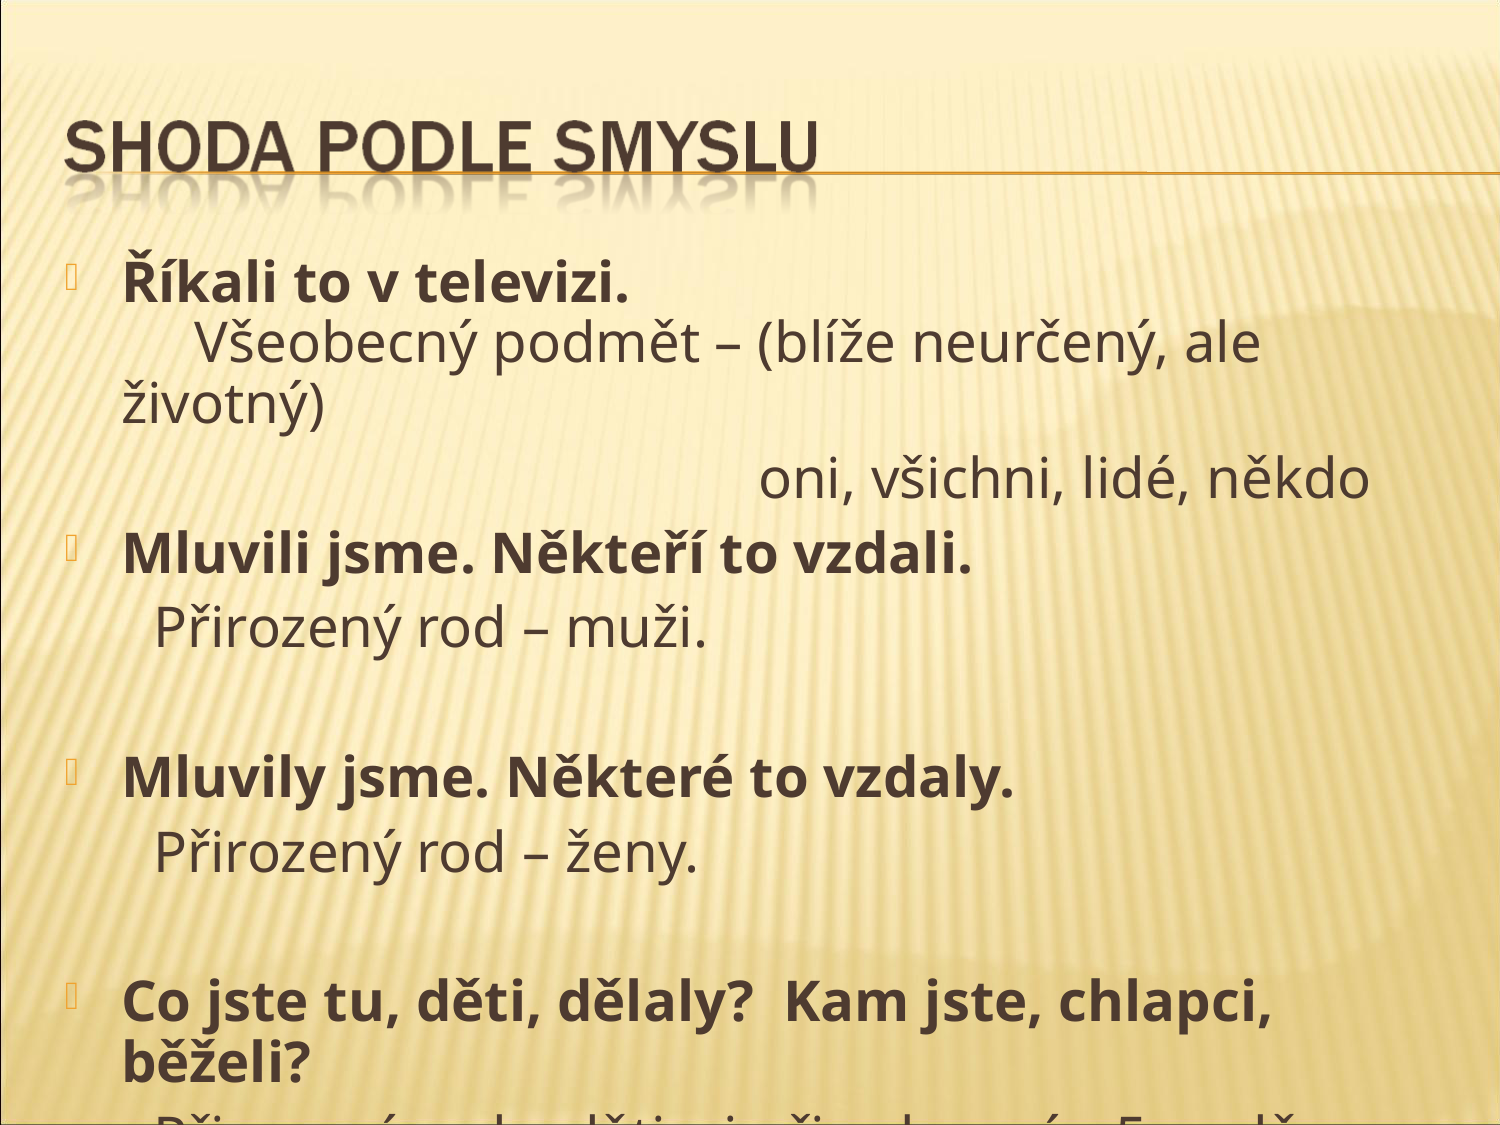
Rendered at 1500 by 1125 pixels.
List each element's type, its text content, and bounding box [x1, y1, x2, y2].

list Říkali to v televizi. Všeobecný podmět – (blíže neurčený, ale životný) oni, všichni, lidé, někdo Mluvili jsme. Někteří to vzdali. Přirozený rod – muži. Mluvily jsme. Některé to vzdaly. Přirozený rod – ženy. Co jste tu, děti, dělaly? Kam jste, chlapci, běželi? Přirozený rod – děti – i při oslovení v 5. rodě. [50, 246, 1476, 1125]
text_box [16, 73, 1477, 264]
picture [0, 0, 1500, 1125]
